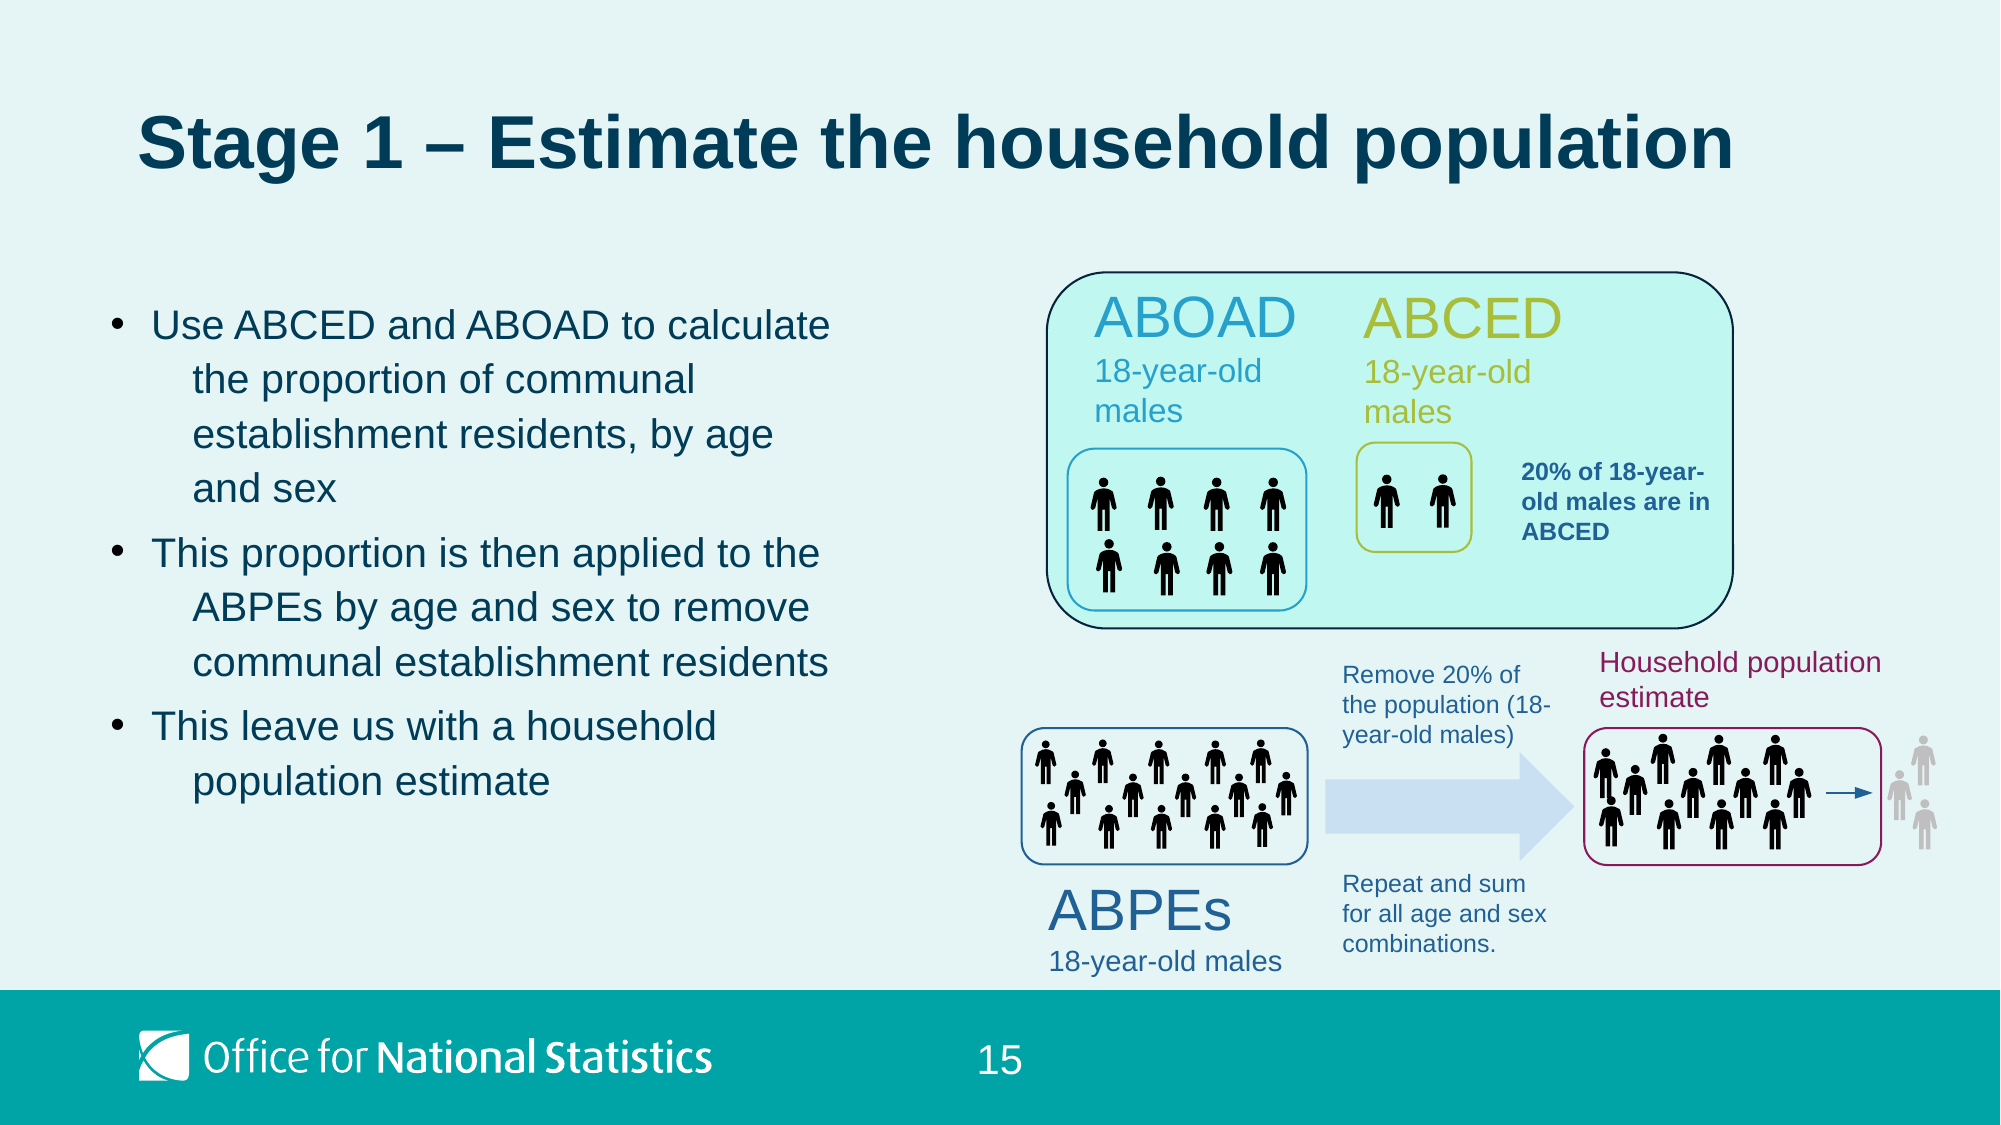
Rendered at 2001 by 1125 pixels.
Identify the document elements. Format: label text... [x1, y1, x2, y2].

title Stage 1 – Estimate the household population [137, 99, 1863, 187]
text_box Remove 20% of the population (18-year-old males) Repeat and sum for all age and sex combinations. [1327, 650, 1578, 969]
picture [1080, 537, 1302, 598]
text_box Household population estimate [1584, 635, 1930, 722]
picture [1578, 746, 1583, 801]
text_box ABPEs 18-year-old males [1033, 864, 1301, 986]
picture [1584, 731, 1827, 852]
picture [1872, 733, 1952, 852]
picture [1358, 472, 1472, 531]
picture [1023, 737, 1310, 851]
picture [1074, 474, 1302, 534]
text_box ABCED 18-year-old males [1348, 273, 1613, 440]
text_box [1046, 272, 1733, 629]
text_box 15 [764, 1025, 1236, 1086]
text_box ABOAD 18-year-old males [1079, 271, 1369, 439]
text_box 20% of 18-year-old males are in ABCED [1506, 447, 1727, 554]
list Use ABCED and ABOAD to calculate the proportion of communal establishment residents, by age and sex This proportion is then applied to the ABPEs by age and sex to remove communal establishment residents This leave us with a household population estimate [110, 293, 832, 810]
